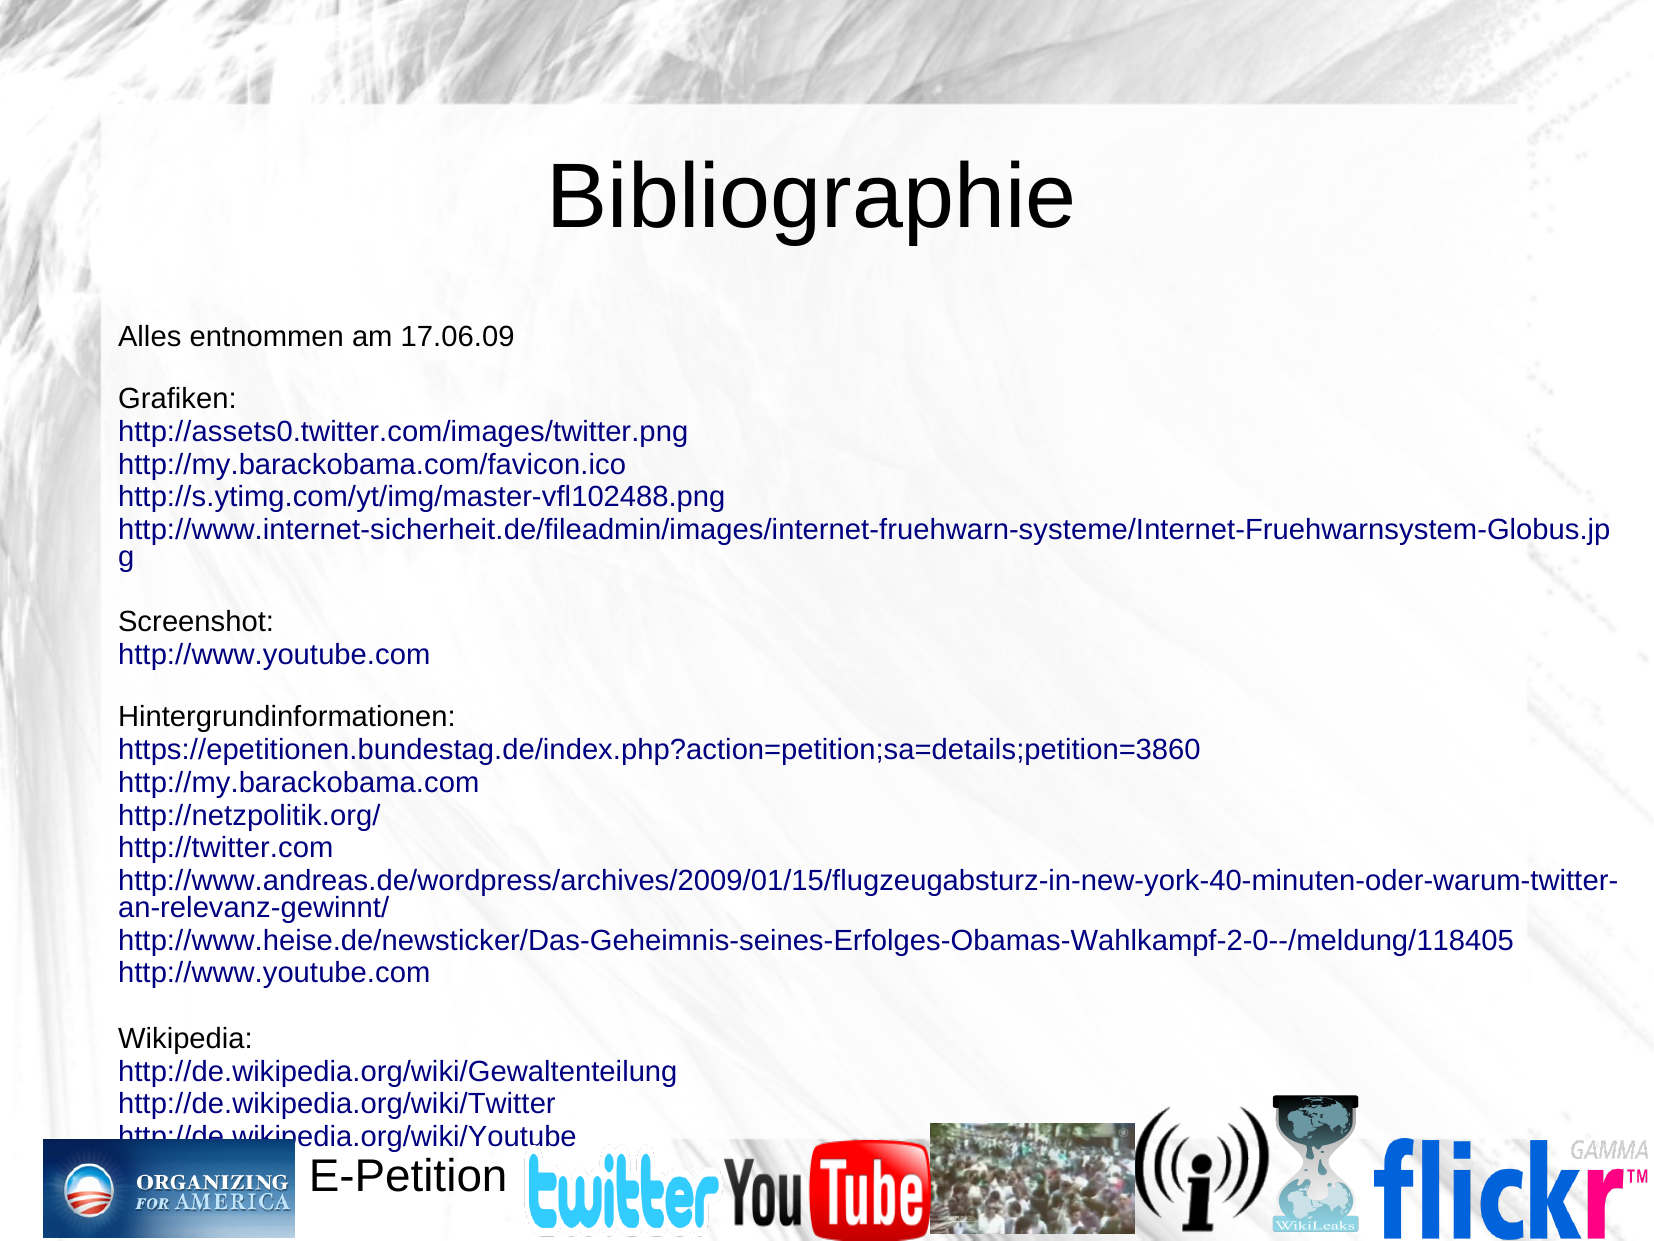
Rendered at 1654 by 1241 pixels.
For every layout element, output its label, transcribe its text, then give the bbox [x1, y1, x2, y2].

picture [418, 1100, 423, 1111]
picture [0, 0, 1654, 1241]
picture [488, 1100, 493, 1110]
picture [364, 1100, 372, 1111]
picture [340, 1105, 347, 1111]
picture [405, 1100, 414, 1111]
list Alles entnommen am 17.06.09 Grafiken: http://assets0.twitter.com/images/twitter.png http://my.barackobama.com/favicon.ico http://s.ytimg.com/yt/img/master-vfl102488.png http://www.internet-sicherheit.de/fileadmin/images/internet-fruehwarn-systeme/Internet-Fruehwarnsystem-Globus.jpg Screenshot: http://www.youtube.com Hintergrundinformationen: https://epetitionen.bundestag.de/index.php?action=petition;sa=details;petition=3860 http://my.barackobama.com http://netzpolitik.org/ http://twitter.com http://www.andreas.de/wordpress/archives/2009/01/15/flugzeugabsturz-in-new-york-40-minuten-oder-warum-twitter-an-relevanz-gewinnt/http://www.heise.de/newsticker/Das-Geheimnis-seines-Erfolges-Obamas-Wahlkampf-2-0--/meldung/118405 http://www.youtube.com Wikipedia: http://de.wikipedia.org/wiki/Gewaltenteilung http://de.wikipedia.org/wiki/Twitter http://de.wikipedia.org/wiki/Youtube [118, 319, 1627, 1100]
picture [502, 1100, 508, 1111]
picture [245, 1100, 250, 1110]
picture [400, 1100, 405, 1111]
picture [334, 1100, 347, 1111]
picture [458, 1100, 462, 1111]
title E-Petition [294, 1111, 523, 1241]
picture [195, 1100, 203, 1111]
picture [155, 1100, 162, 1111]
picture [413, 1100, 418, 1110]
title Bibliographie [118, 112, 1506, 281]
picture [285, 1100, 292, 1111]
picture [511, 1100, 515, 1111]
picture [317, 1100, 325, 1111]
picture [374, 1100, 378, 1111]
picture [493, 1100, 498, 1111]
picture [350, 1100, 362, 1111]
picture [327, 1100, 331, 1111]
picture [446, 1100, 455, 1111]
picture [380, 1100, 388, 1111]
picture [518, 1100, 523, 1111]
picture [301, 1100, 315, 1111]
picture [436, 1100, 440, 1111]
picture [462, 1100, 475, 1111]
picture [477, 1100, 489, 1111]
picture [390, 1100, 398, 1111]
picture [498, 1100, 503, 1110]
picture [427, 1100, 433, 1111]
picture [235, 1100, 240, 1110]
picture [423, 1100, 428, 1110]
